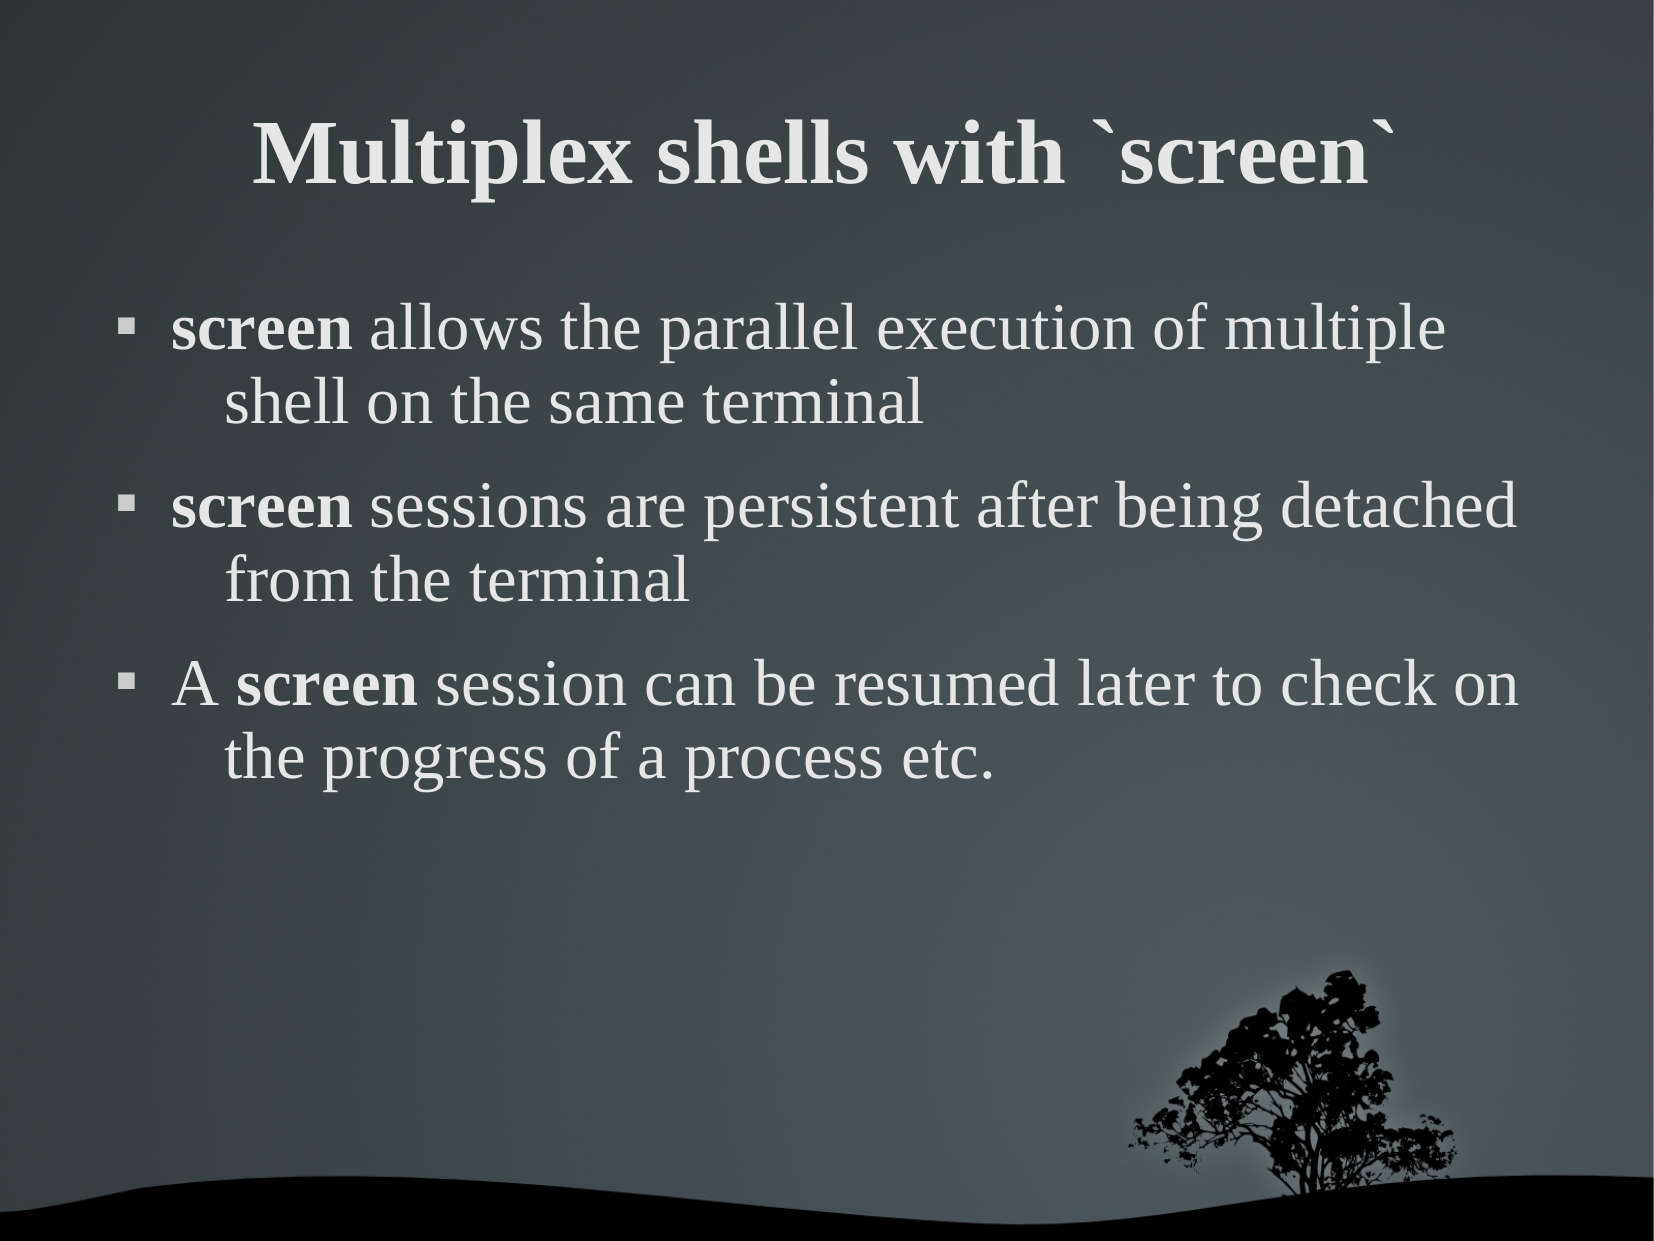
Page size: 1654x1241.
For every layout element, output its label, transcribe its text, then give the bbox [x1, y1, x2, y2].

picture [0, 0, 1654, 1241]
list screen allows the parallel execution of multiple shell on the same terminal screen sessions are persistent after being detached from the terminal A screen session can be resumed later to check on the progress of a process etc. [82, 290, 1571, 1109]
title Multiplex shells with `screen` [82, 49, 1571, 257]
